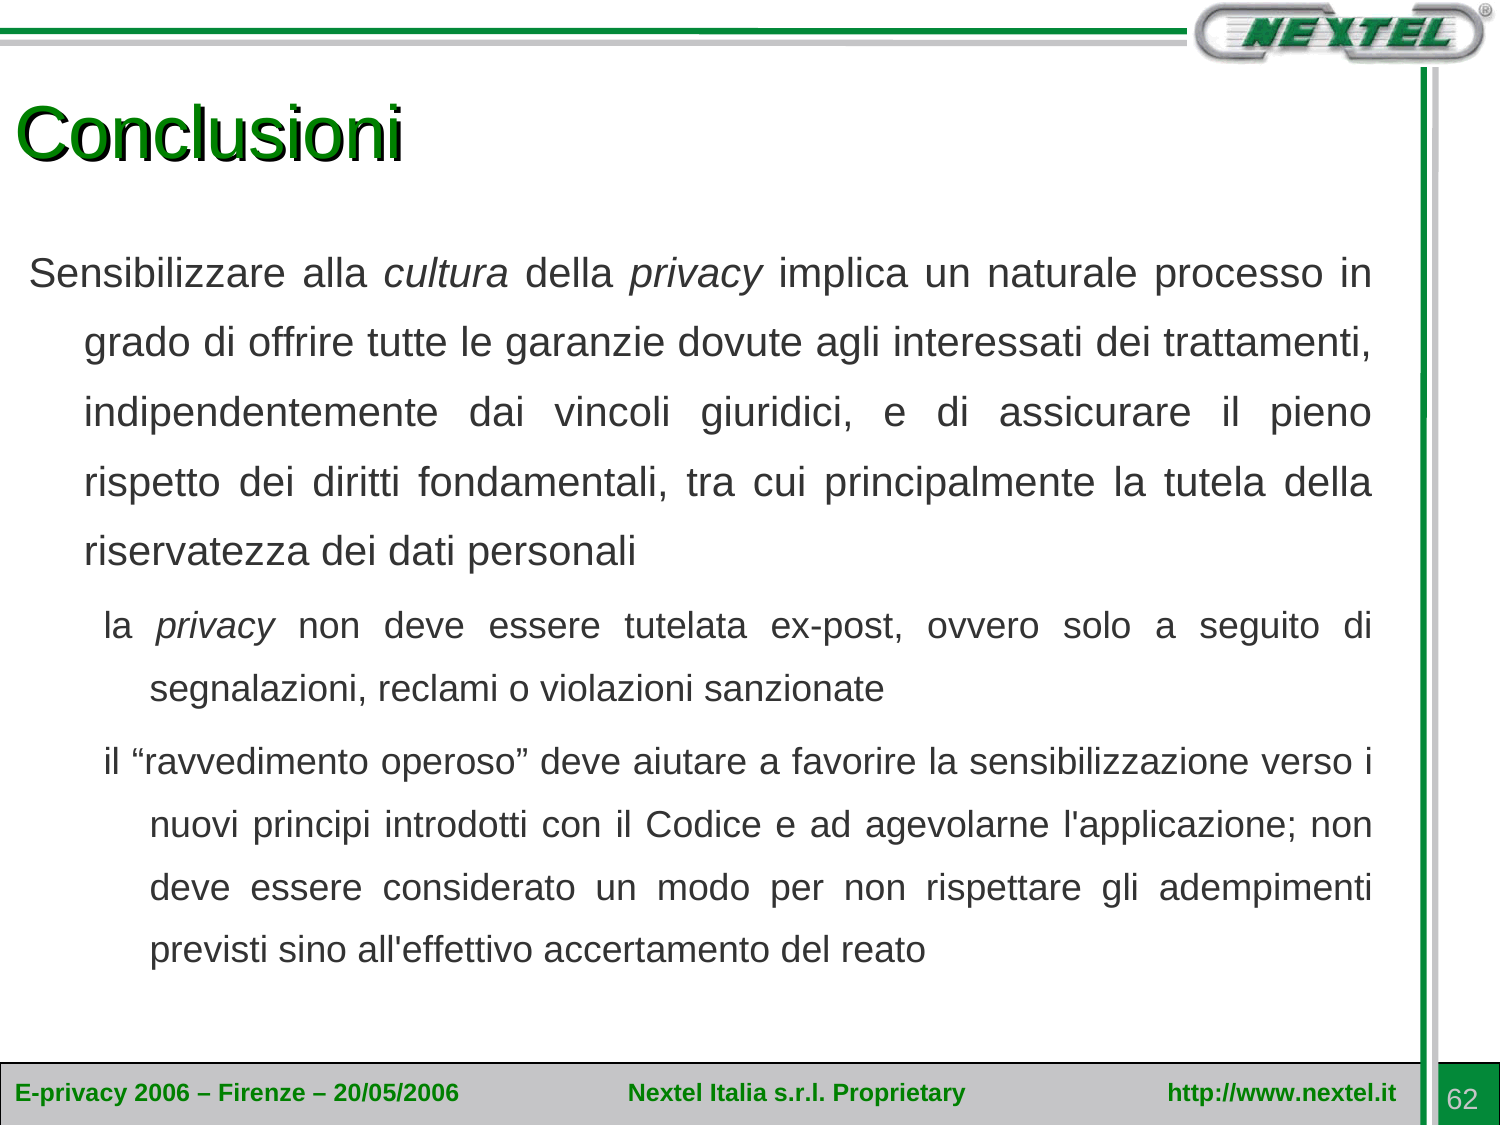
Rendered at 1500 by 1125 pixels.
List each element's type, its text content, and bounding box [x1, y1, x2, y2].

picture [1187, 0, 1500, 67]
list Sensibilizzare alla cultura della privacy implica un naturale processo in grado di offrire tutte le garanzie dovute agli interessati dei trattamenti, indipendentemente dai vincoli giuridici, e di assicurare il pieno rispetto dei diritti fondamentali, tra cui principalmente la tutela della riservatezza dei dati personali la privacy non deve essere tutelata ex-post, ovvero solo a seguito di segnalazioni, reclami o violazioni sanzionate il “ravvedimento operoso” deve aiutare a favorire la sensibilizzazione verso i nuovi principi introdotti con il Codice e ad agevolarne l'applicazione; non deve essere considerato un modo per non rispettare gli adempimenti previsti sino all'effettivo accertamento del reato [13, 218, 1388, 1011]
title Conclusioni [0, 28, 1270, 237]
